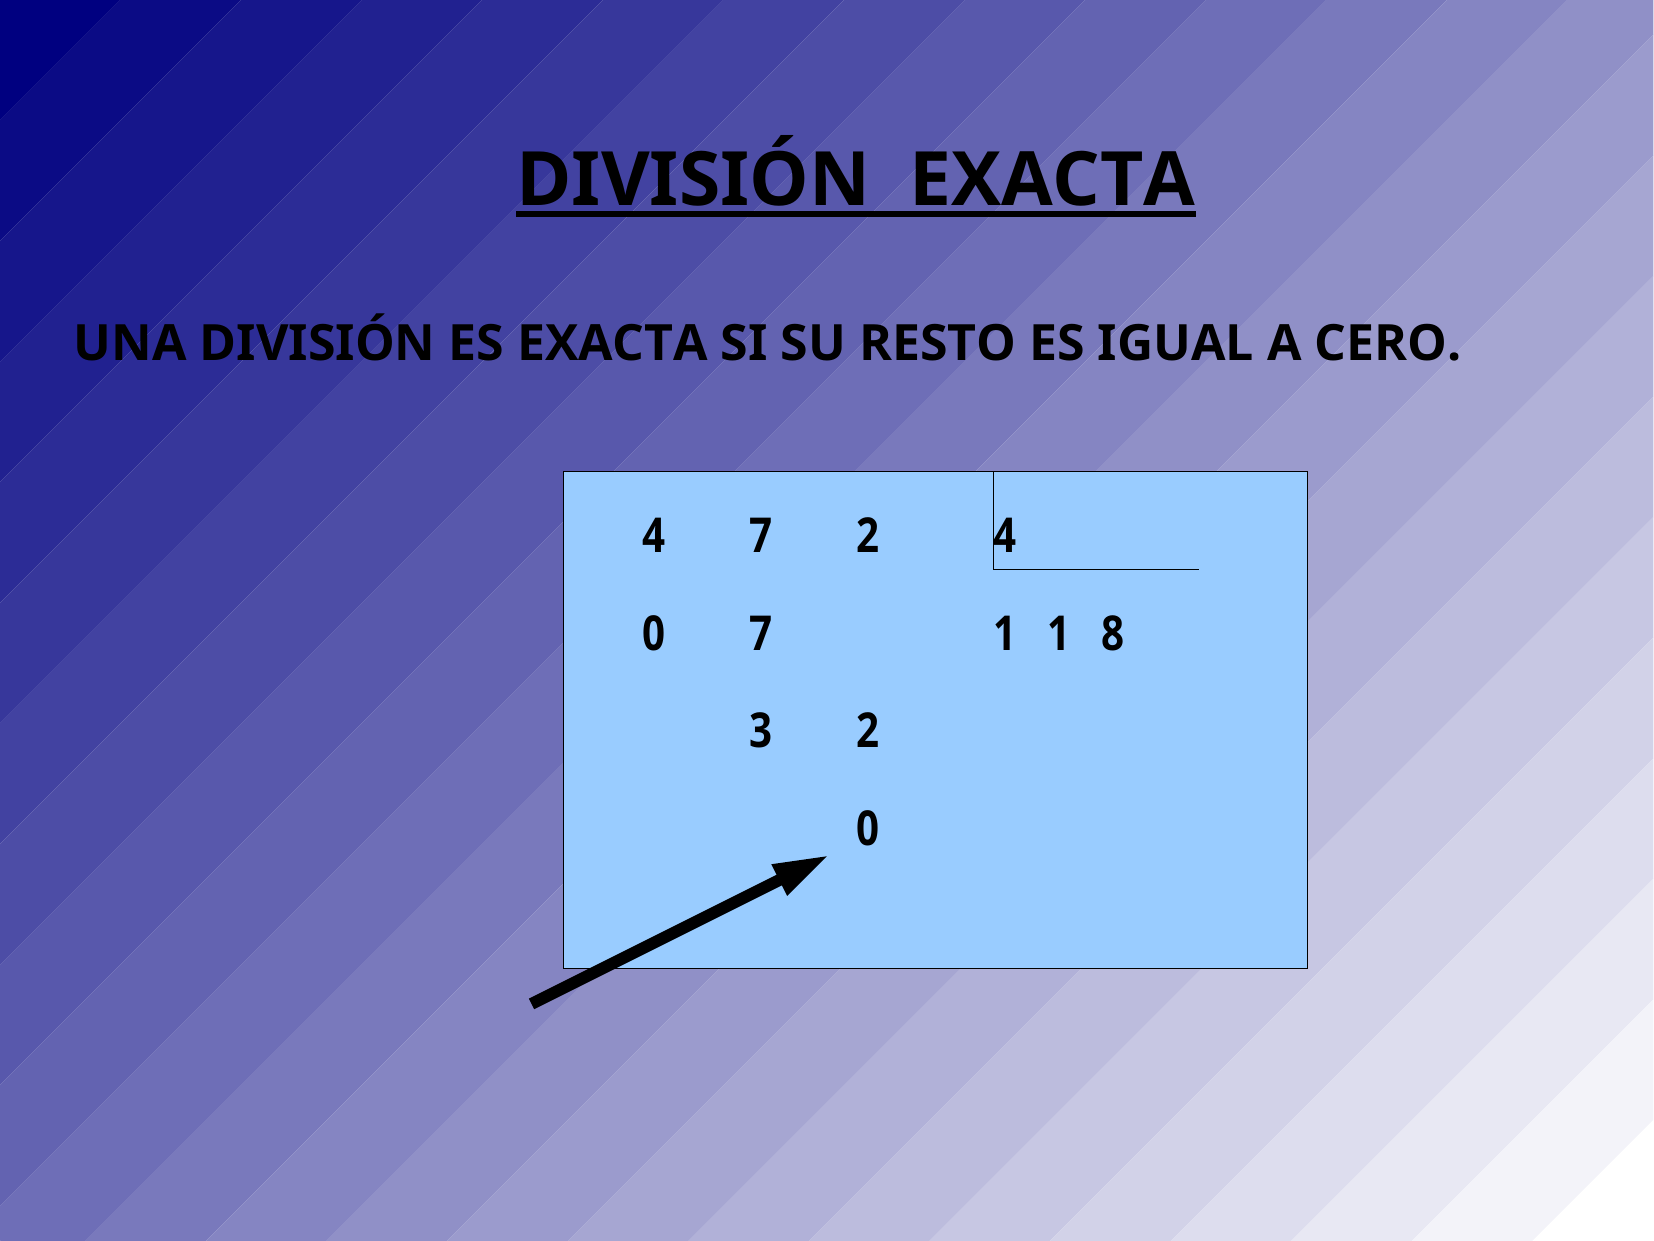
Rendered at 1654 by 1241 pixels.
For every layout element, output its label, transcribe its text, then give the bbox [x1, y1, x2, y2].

text_box UNA DIVISIÓN ES EXACTA SI SU RESTO ES IGUAL A CERO. [59, 265, 1536, 457]
chart [563, 471, 1308, 969]
text_box DIVISIÓN EXACTA [265, 118, 1447, 239]
